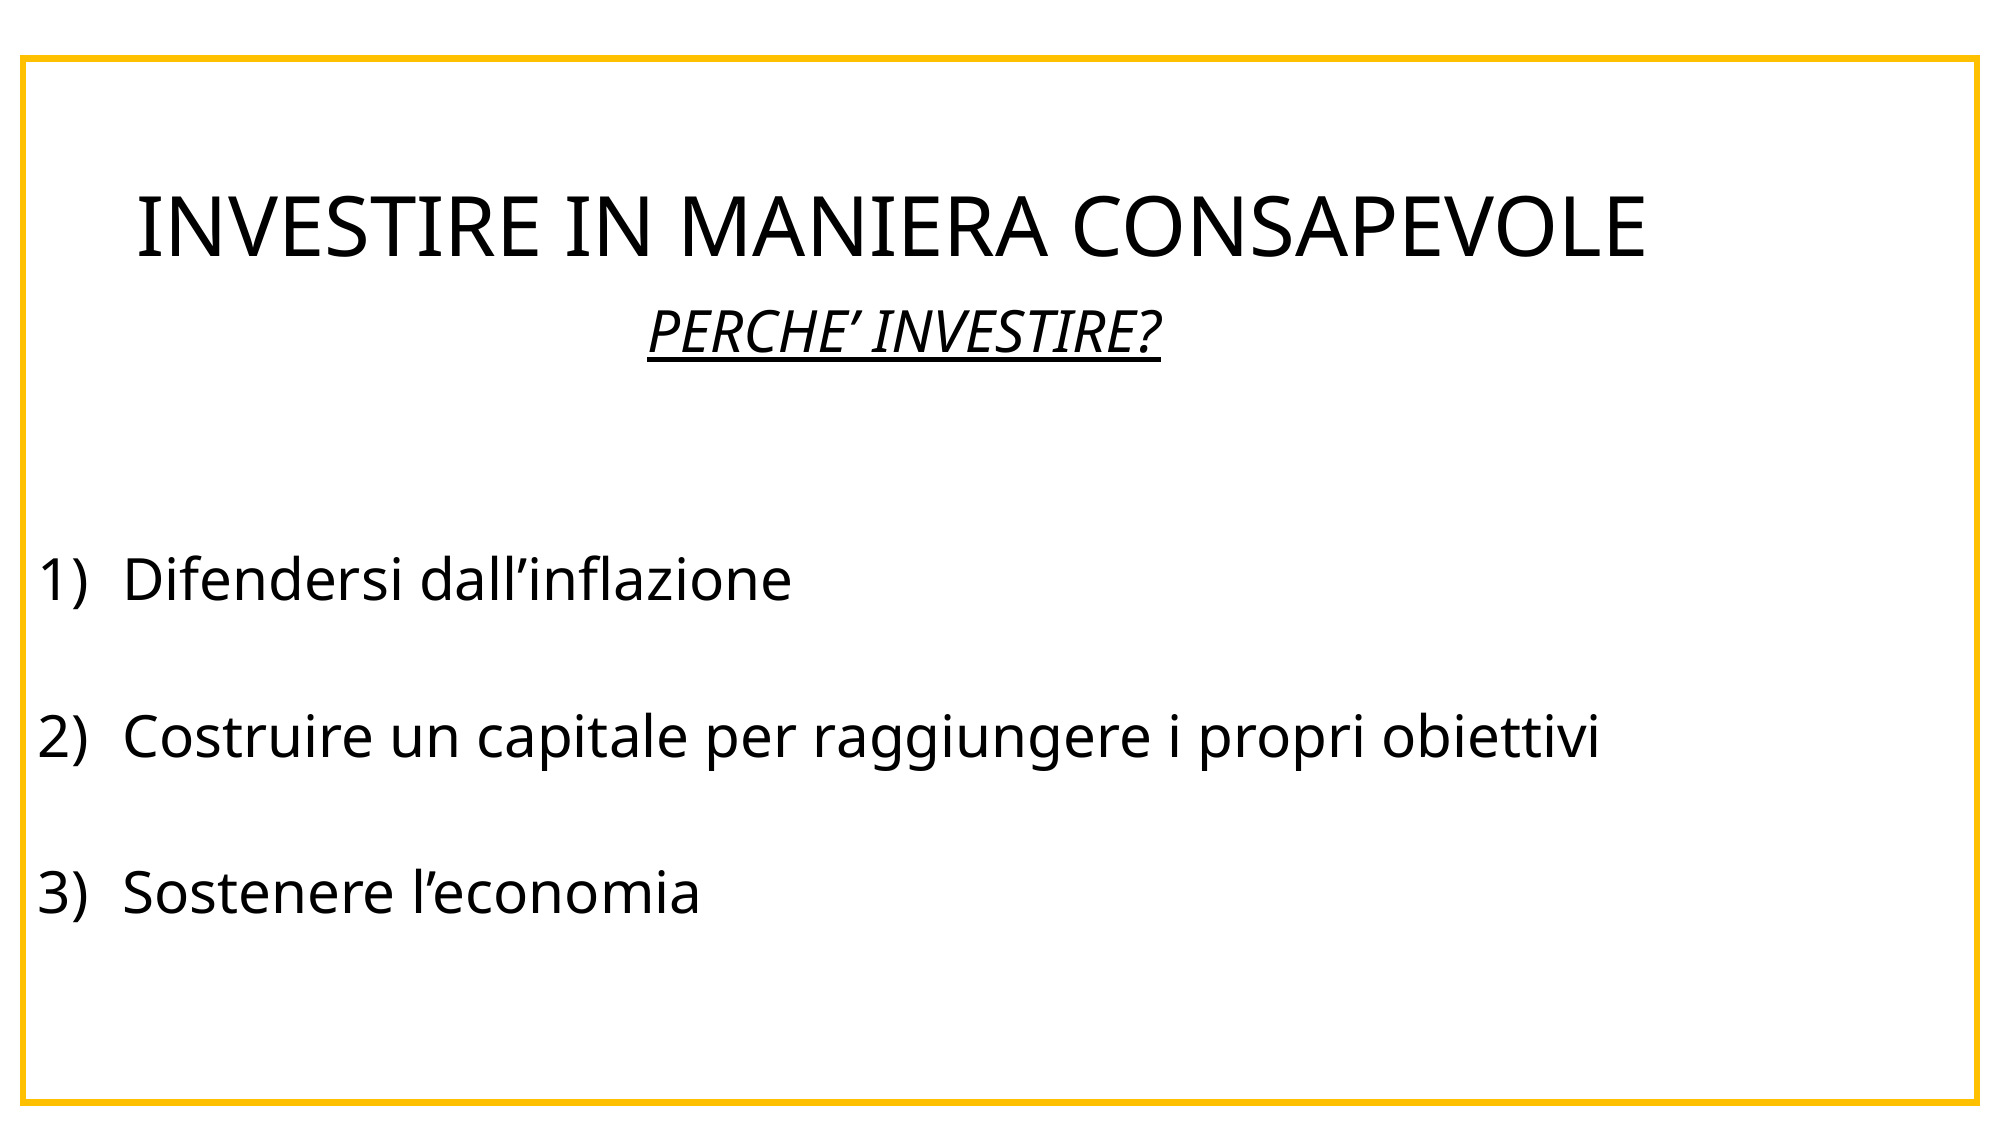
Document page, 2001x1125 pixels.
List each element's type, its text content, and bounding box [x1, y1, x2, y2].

text_box INVESTIRE IN MANIERA CONSAPEVOLE PERCHE’ INVESTIRE? Difendersi dall’inflazione Costruire un capitale per raggiungere i propri obiettivi Sostenere l’economia [22, 58, 1978, 1103]
